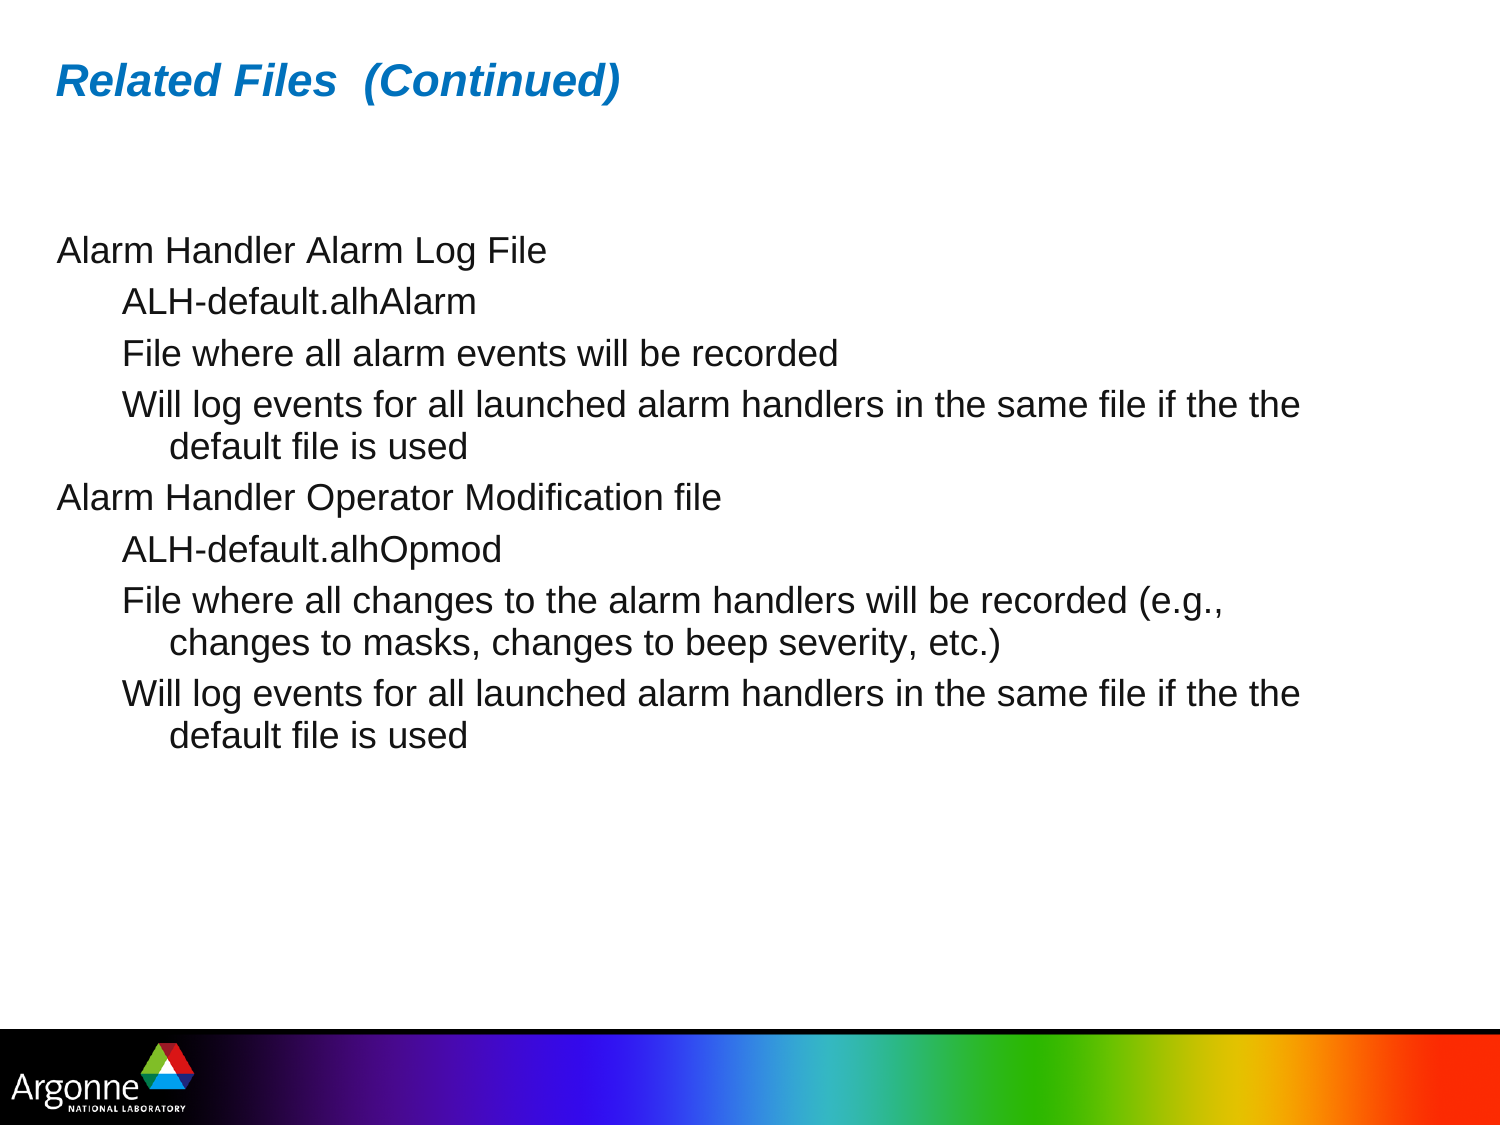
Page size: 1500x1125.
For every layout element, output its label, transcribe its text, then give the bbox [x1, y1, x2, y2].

title Related Files (Continued) [55, 48, 1361, 118]
picture [0, 1029, 1500, 1125]
list Alarm Handler Alarm Log File ALH-default.alhAlarm File where all alarm events will be recorded Will log events for all launched alarm handlers in the same file if the the default file is used Alarm Handler Operator Modification file ALH-default.alhOpmod File where all changes to the alarm handlers will be recorded (e.g., changes to masks, changes to beep severity, etc.) Will log events for all launched alarm handlers in the same file if the the default file is used [56, 229, 1359, 909]
